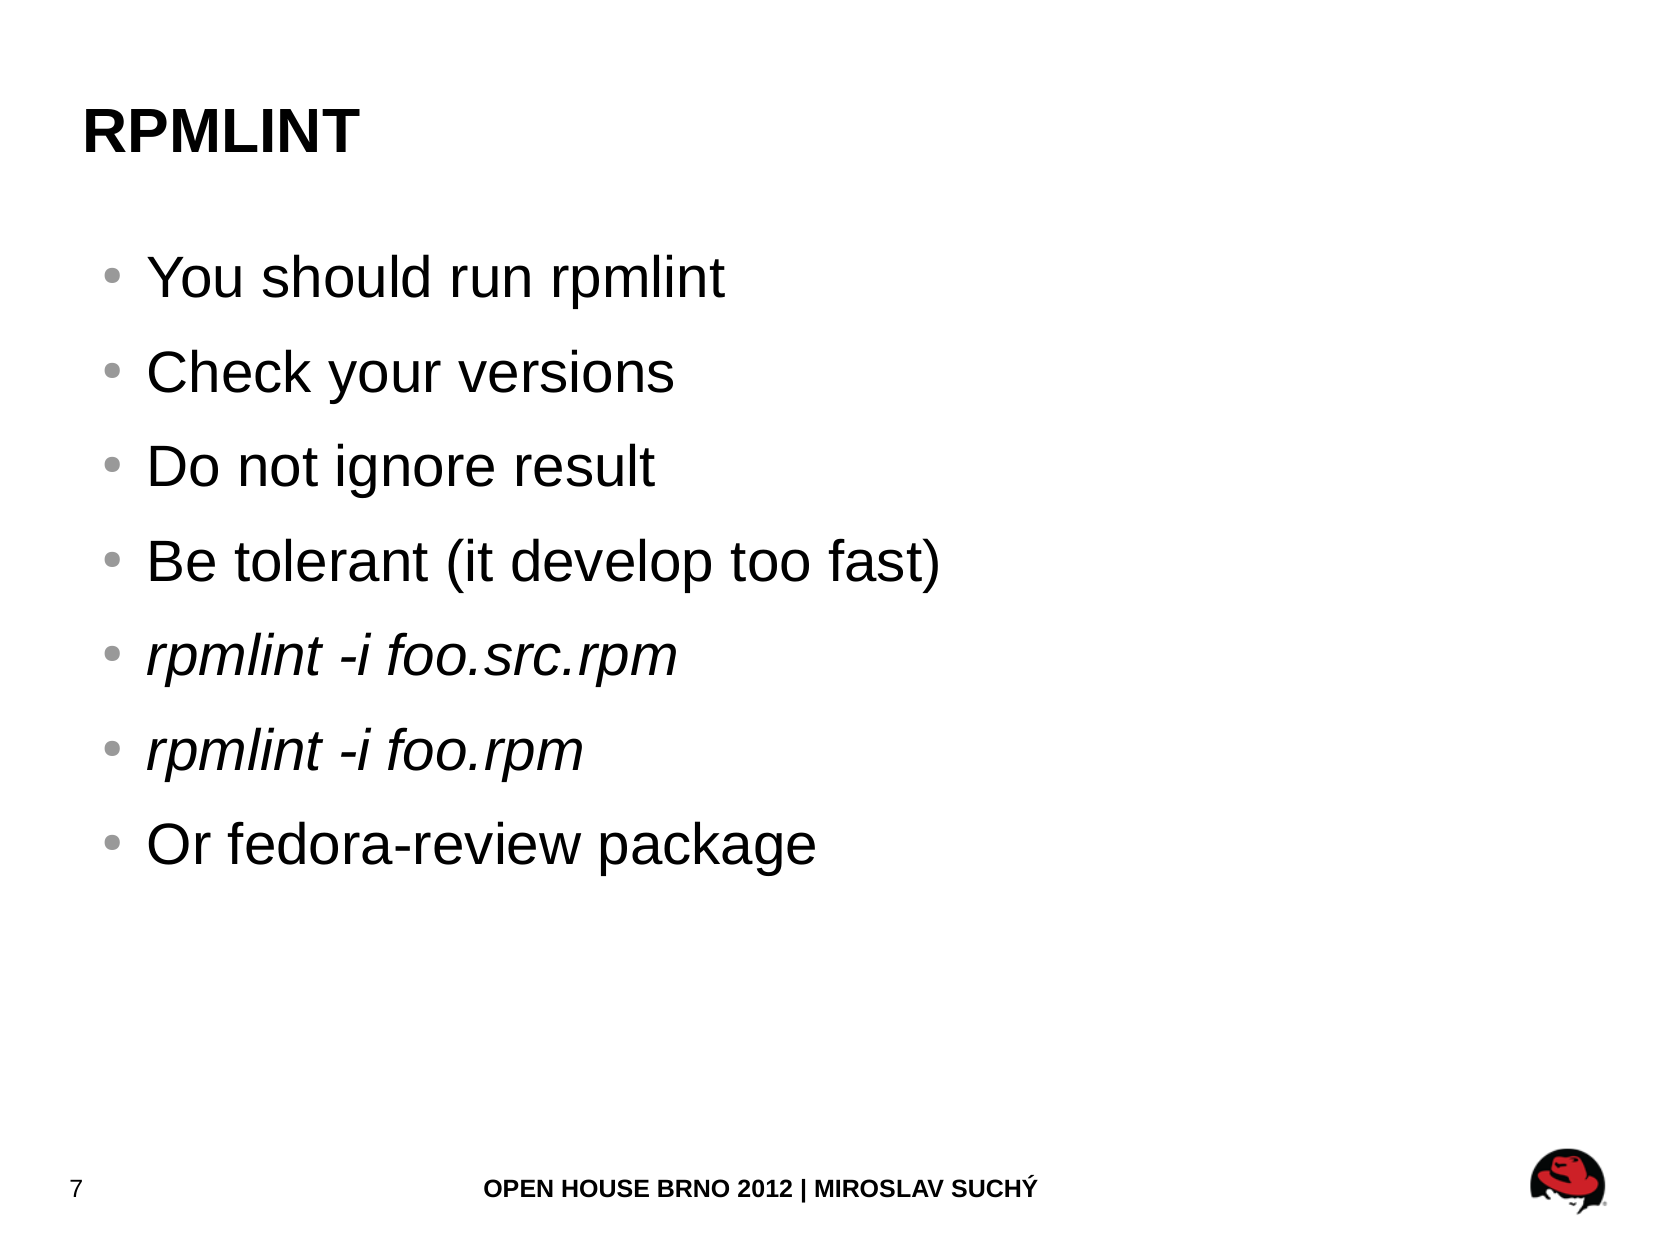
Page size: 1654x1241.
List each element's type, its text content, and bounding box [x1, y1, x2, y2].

picture [1529, 1146, 1613, 1224]
title RPMLINT [82, 45, 1571, 218]
list You should run rpmlint Check your versions Do not ignore result Be tolerant (it develop too fast) rpmlint -i foo.src.rpm rpmlint -i foo.rpm Or fedora-review package [86, 244, 1576, 1024]
